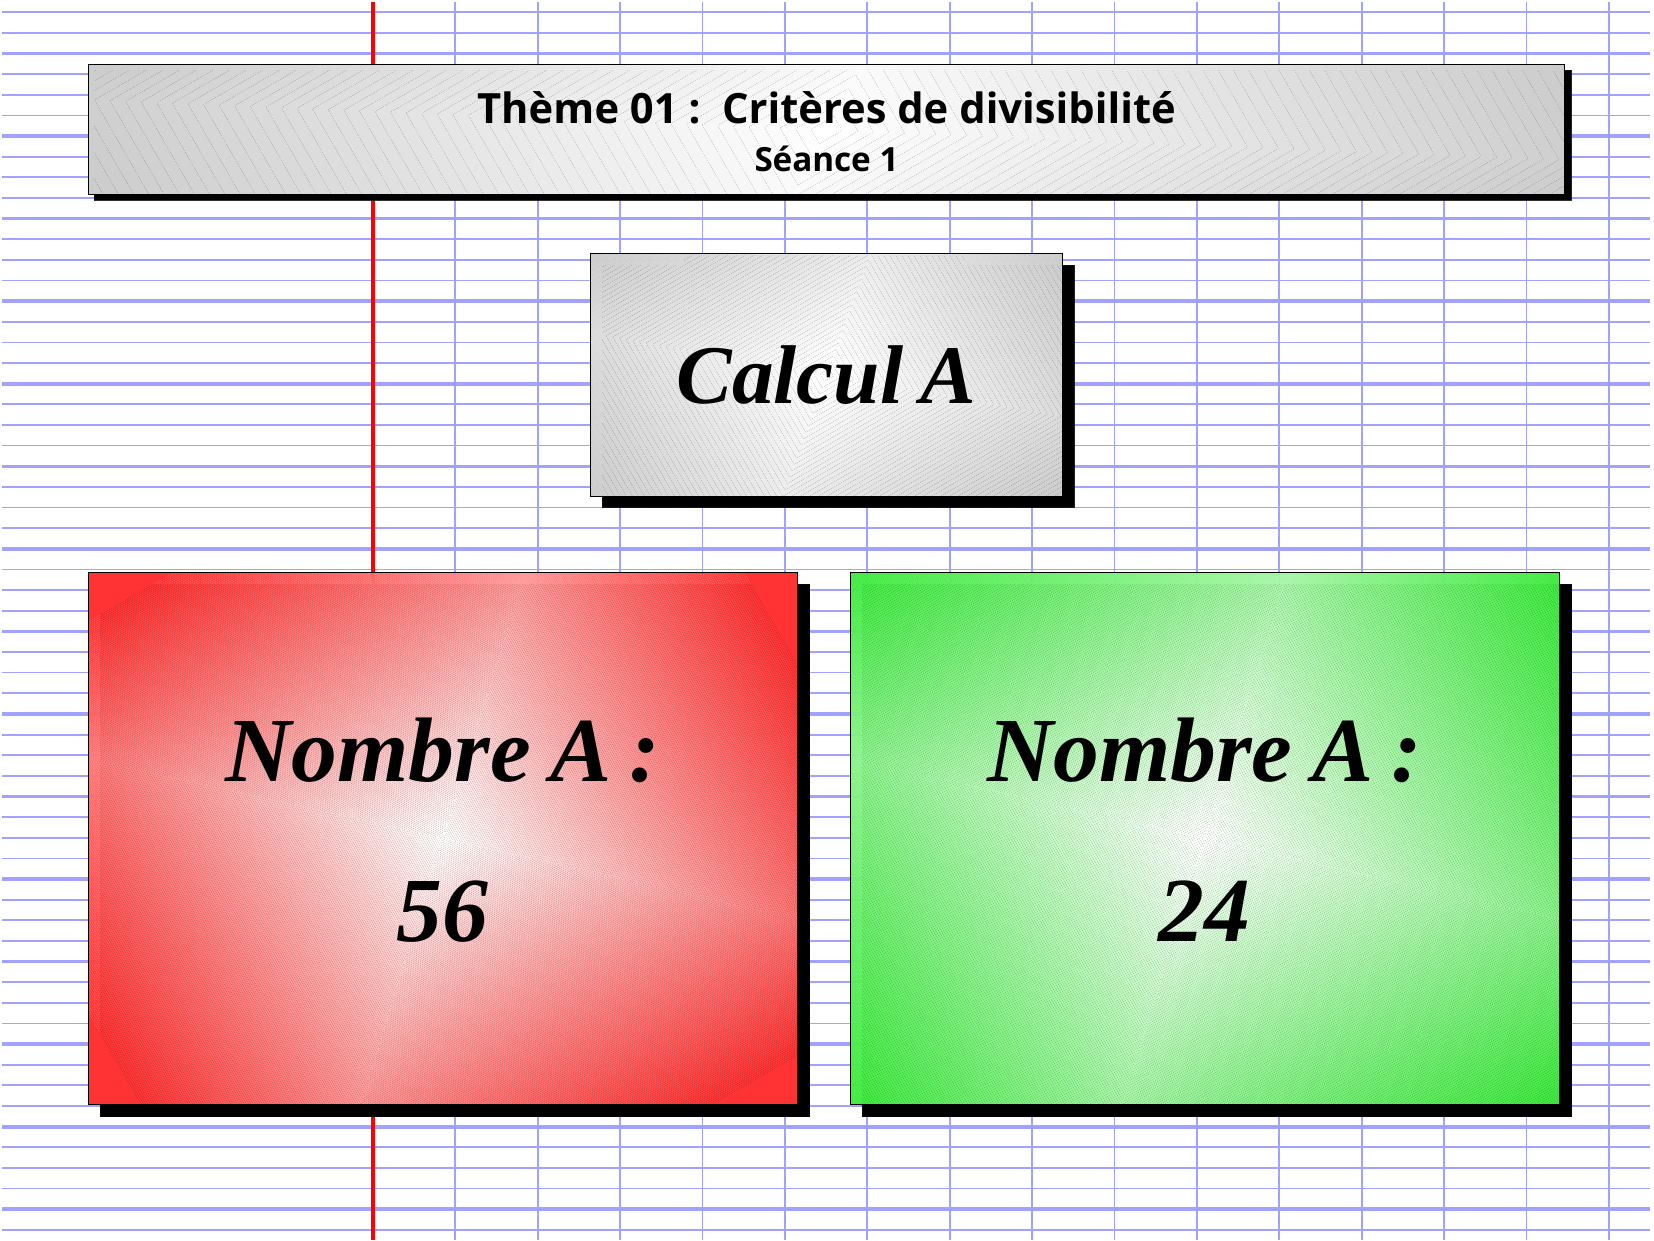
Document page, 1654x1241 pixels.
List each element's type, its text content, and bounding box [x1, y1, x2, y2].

text_box Nombre A : 24 [850, 572, 1560, 1105]
text_box Thème 01 : Critères de divisibilité Séance 1 [88, 64, 1565, 195]
text_box Nombre A : 56 [88, 572, 798, 1105]
text_box Calcul A [590, 253, 1063, 497]
picture [0, 0, 1654, 1241]
